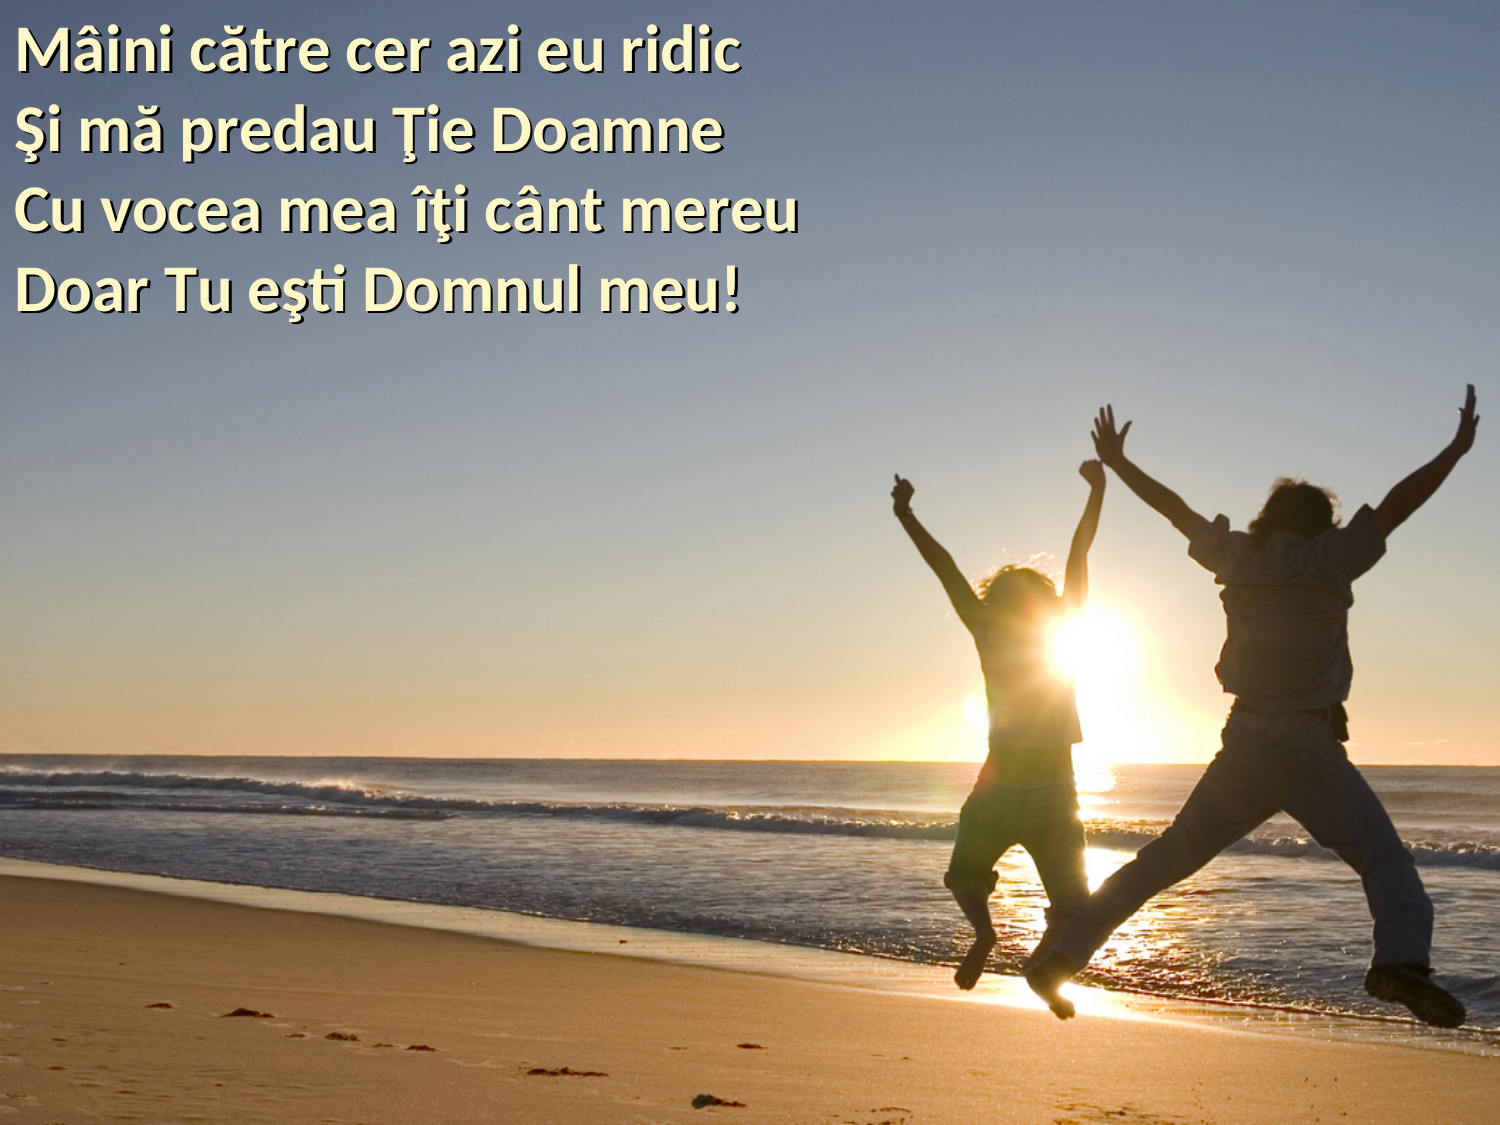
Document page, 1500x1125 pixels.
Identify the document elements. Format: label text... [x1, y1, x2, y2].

picture [0, 0, 1500, 1125]
text_box Mâini către cer azi eu ridic Şi mă predau Ţie Doamne Cu vocea mea îţi cânt mereu Doar Tu eşti Domnul meu! [0, 0, 1388, 502]
